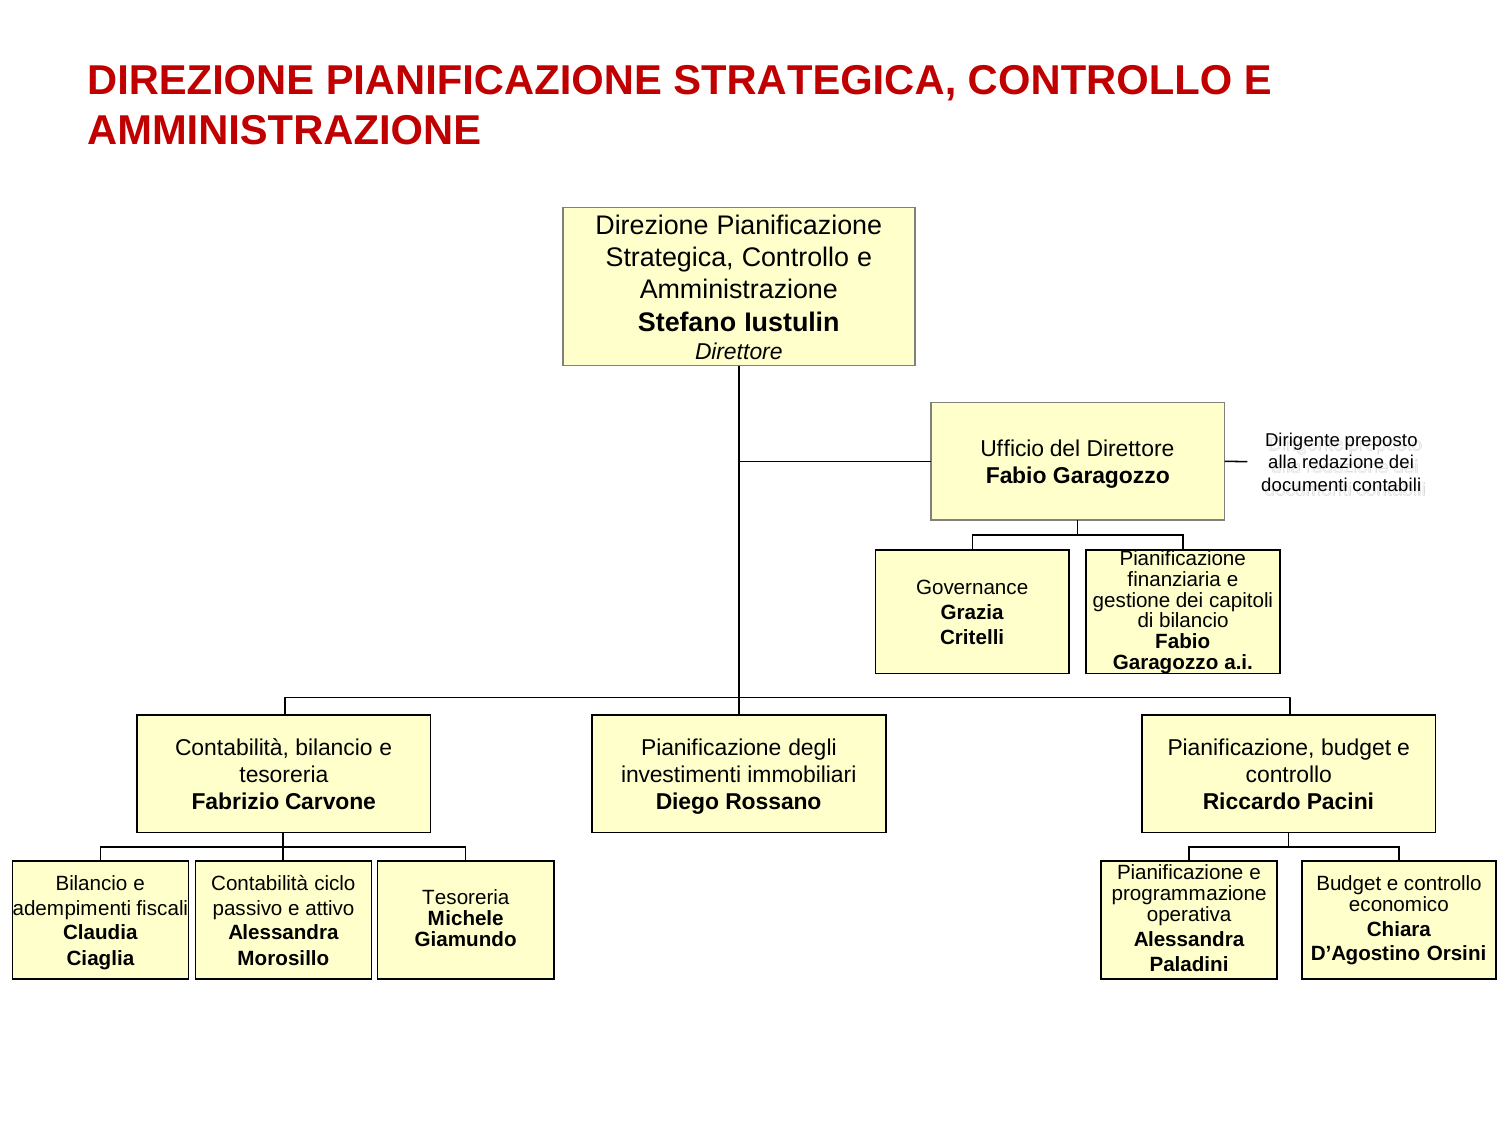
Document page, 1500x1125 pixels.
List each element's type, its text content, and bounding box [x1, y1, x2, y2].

text_box DIREZIONE PIANIFICAZIONE STRATEGICA, CONTROLLO E AMMINISTRAZIONE [72, 45, 1462, 128]
picture [0, 199, 1500, 989]
